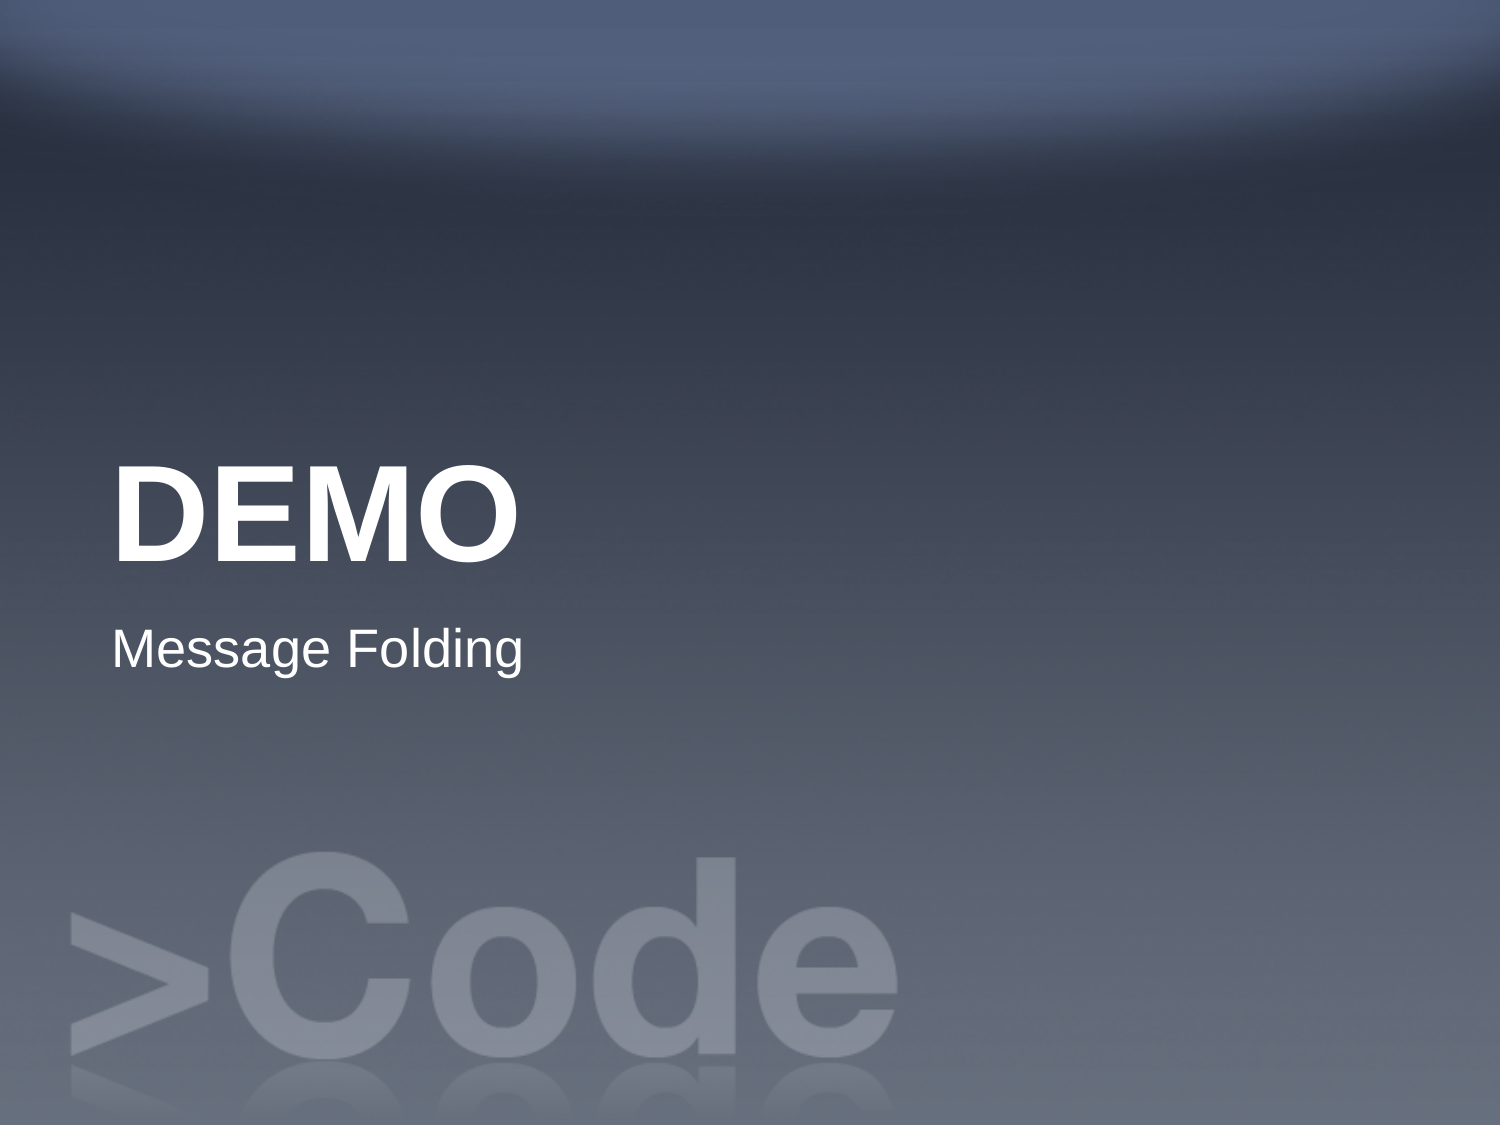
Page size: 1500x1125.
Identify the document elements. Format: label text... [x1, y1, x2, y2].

picture [0, 0, 1500, 1125]
subtitle Message Folding [36, 626, 1110, 769]
title DEMO [110, 303, 1463, 589]
